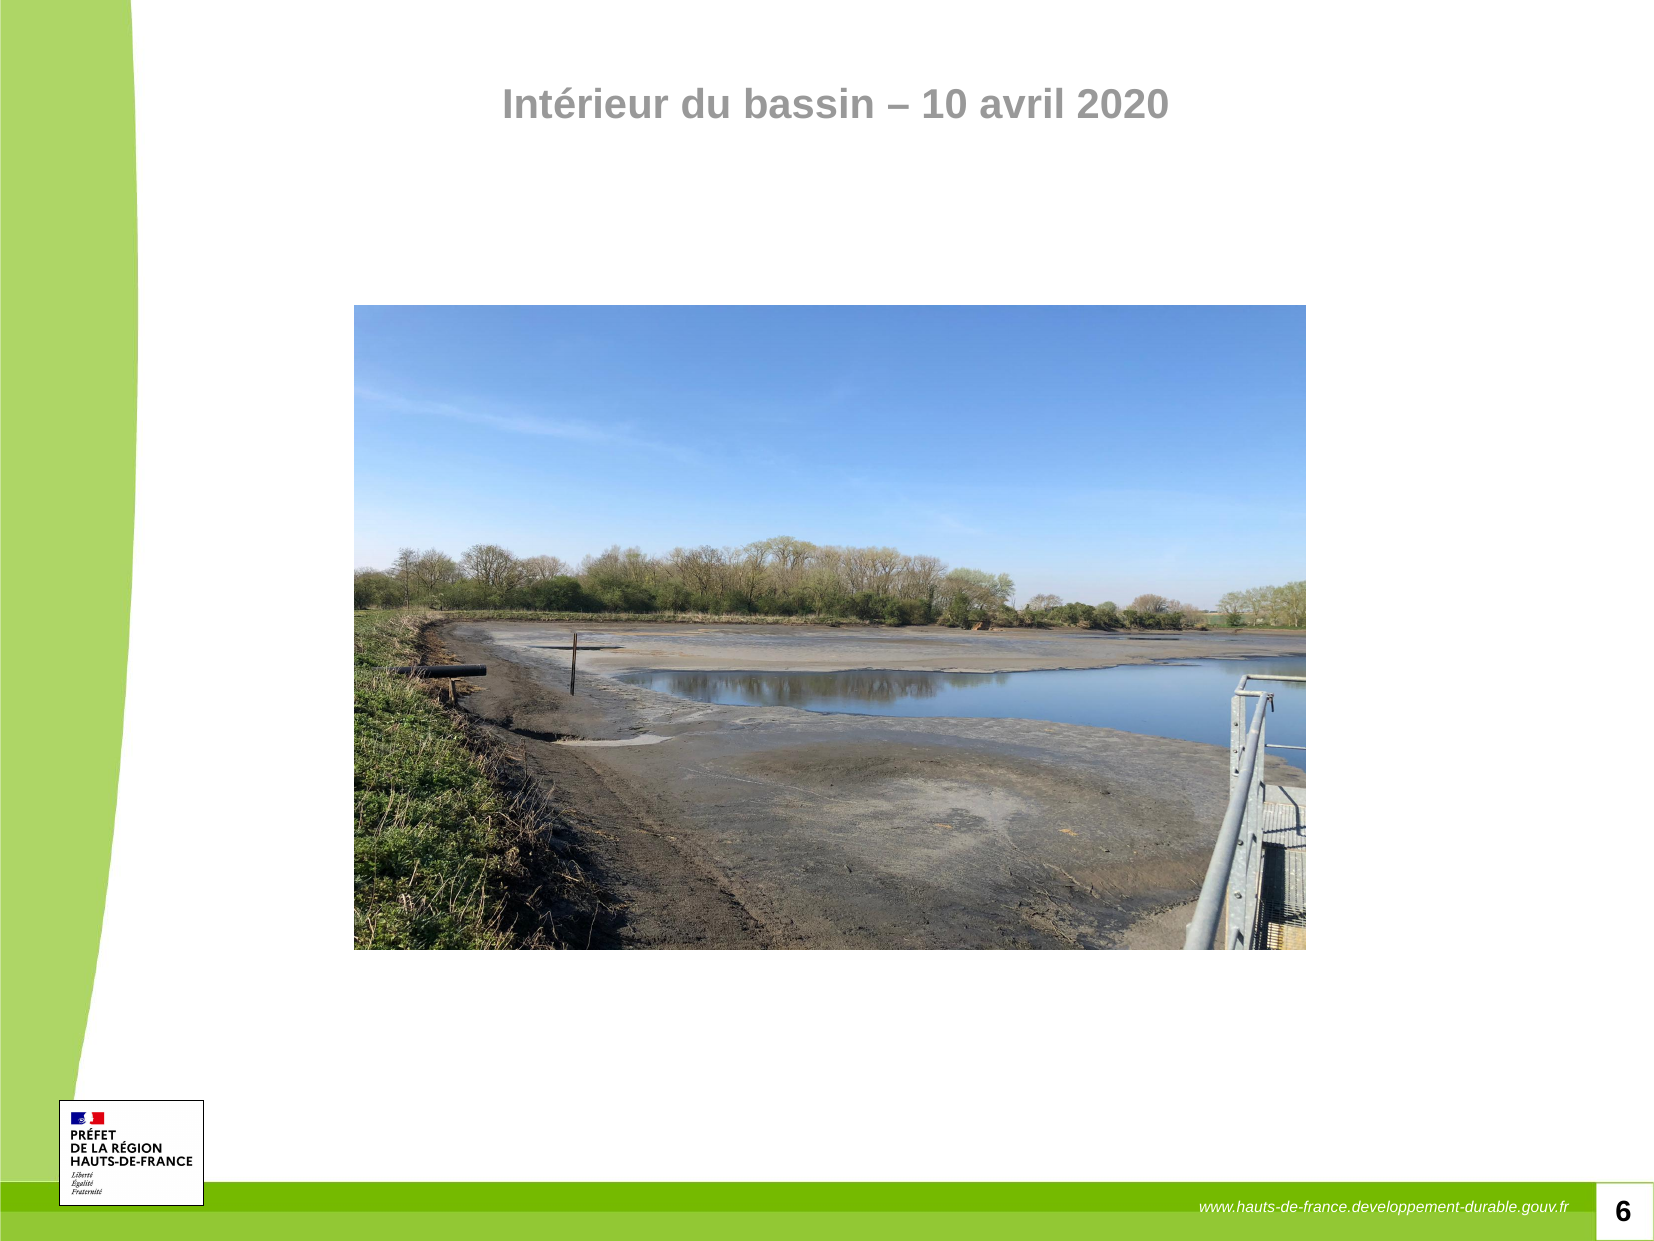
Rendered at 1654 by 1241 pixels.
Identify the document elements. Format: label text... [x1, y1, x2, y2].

title Intérieur du bassin – 10 avril 2020 [91, 0, 1581, 208]
picture [0, 0, 1654, 1241]
